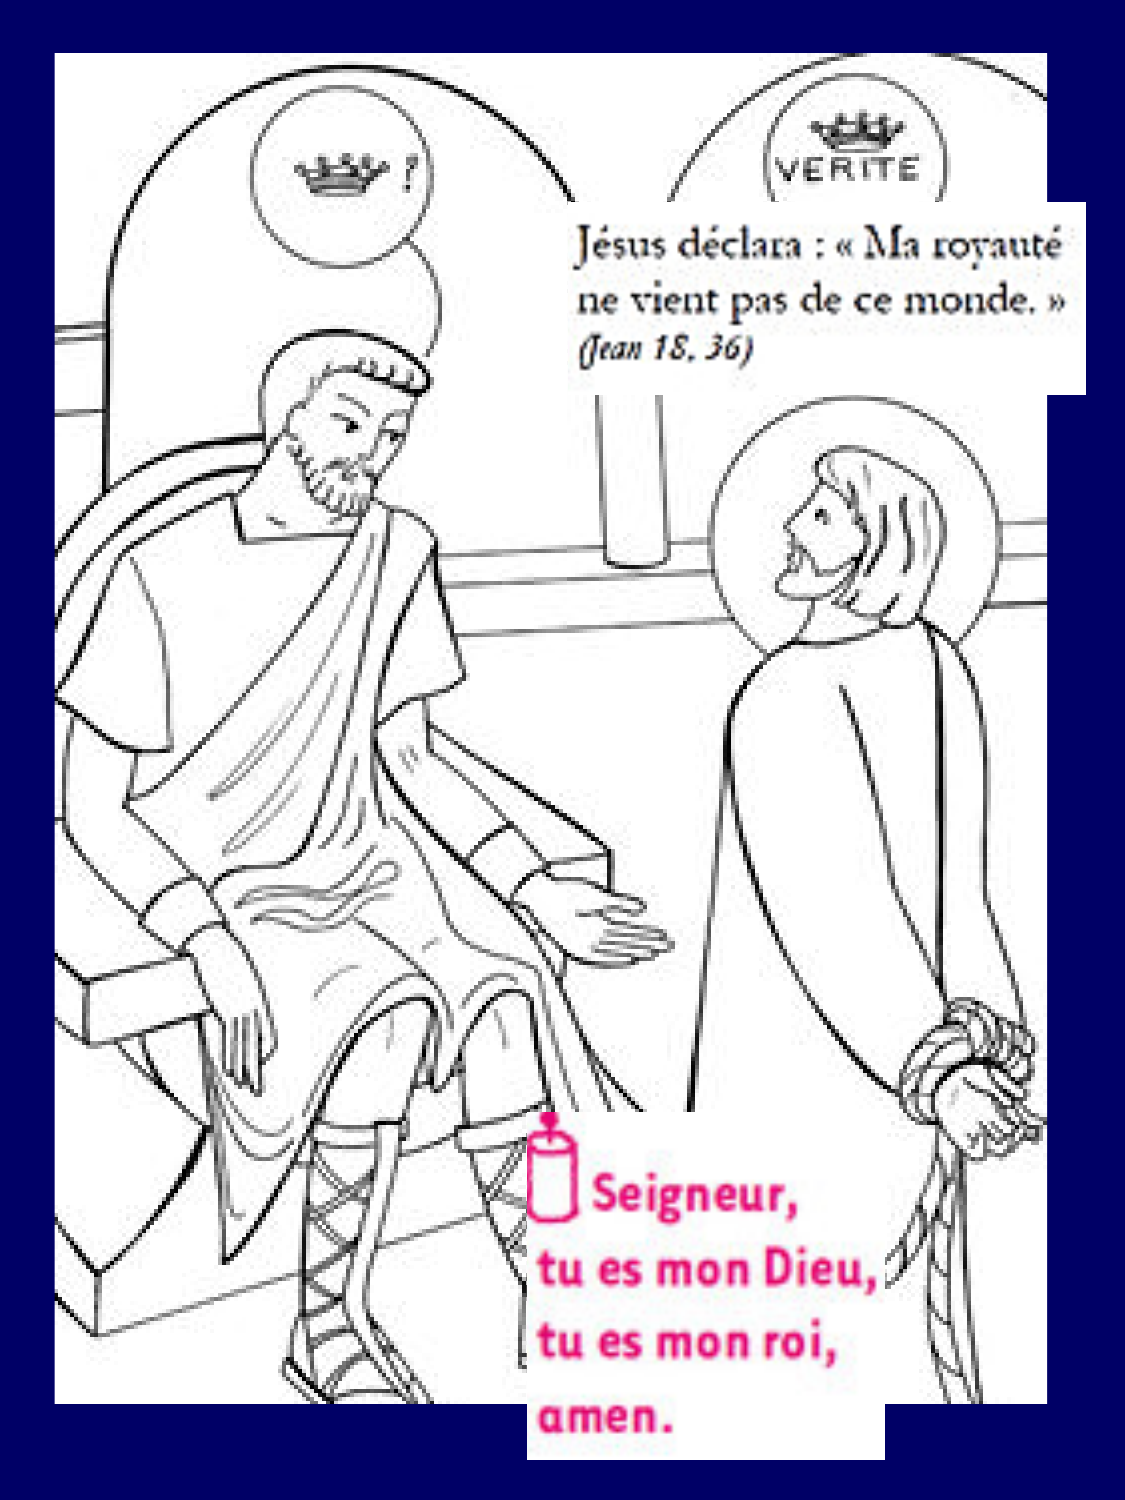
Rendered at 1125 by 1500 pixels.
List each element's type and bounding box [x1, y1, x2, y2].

picture [54, 53, 1086, 1460]
